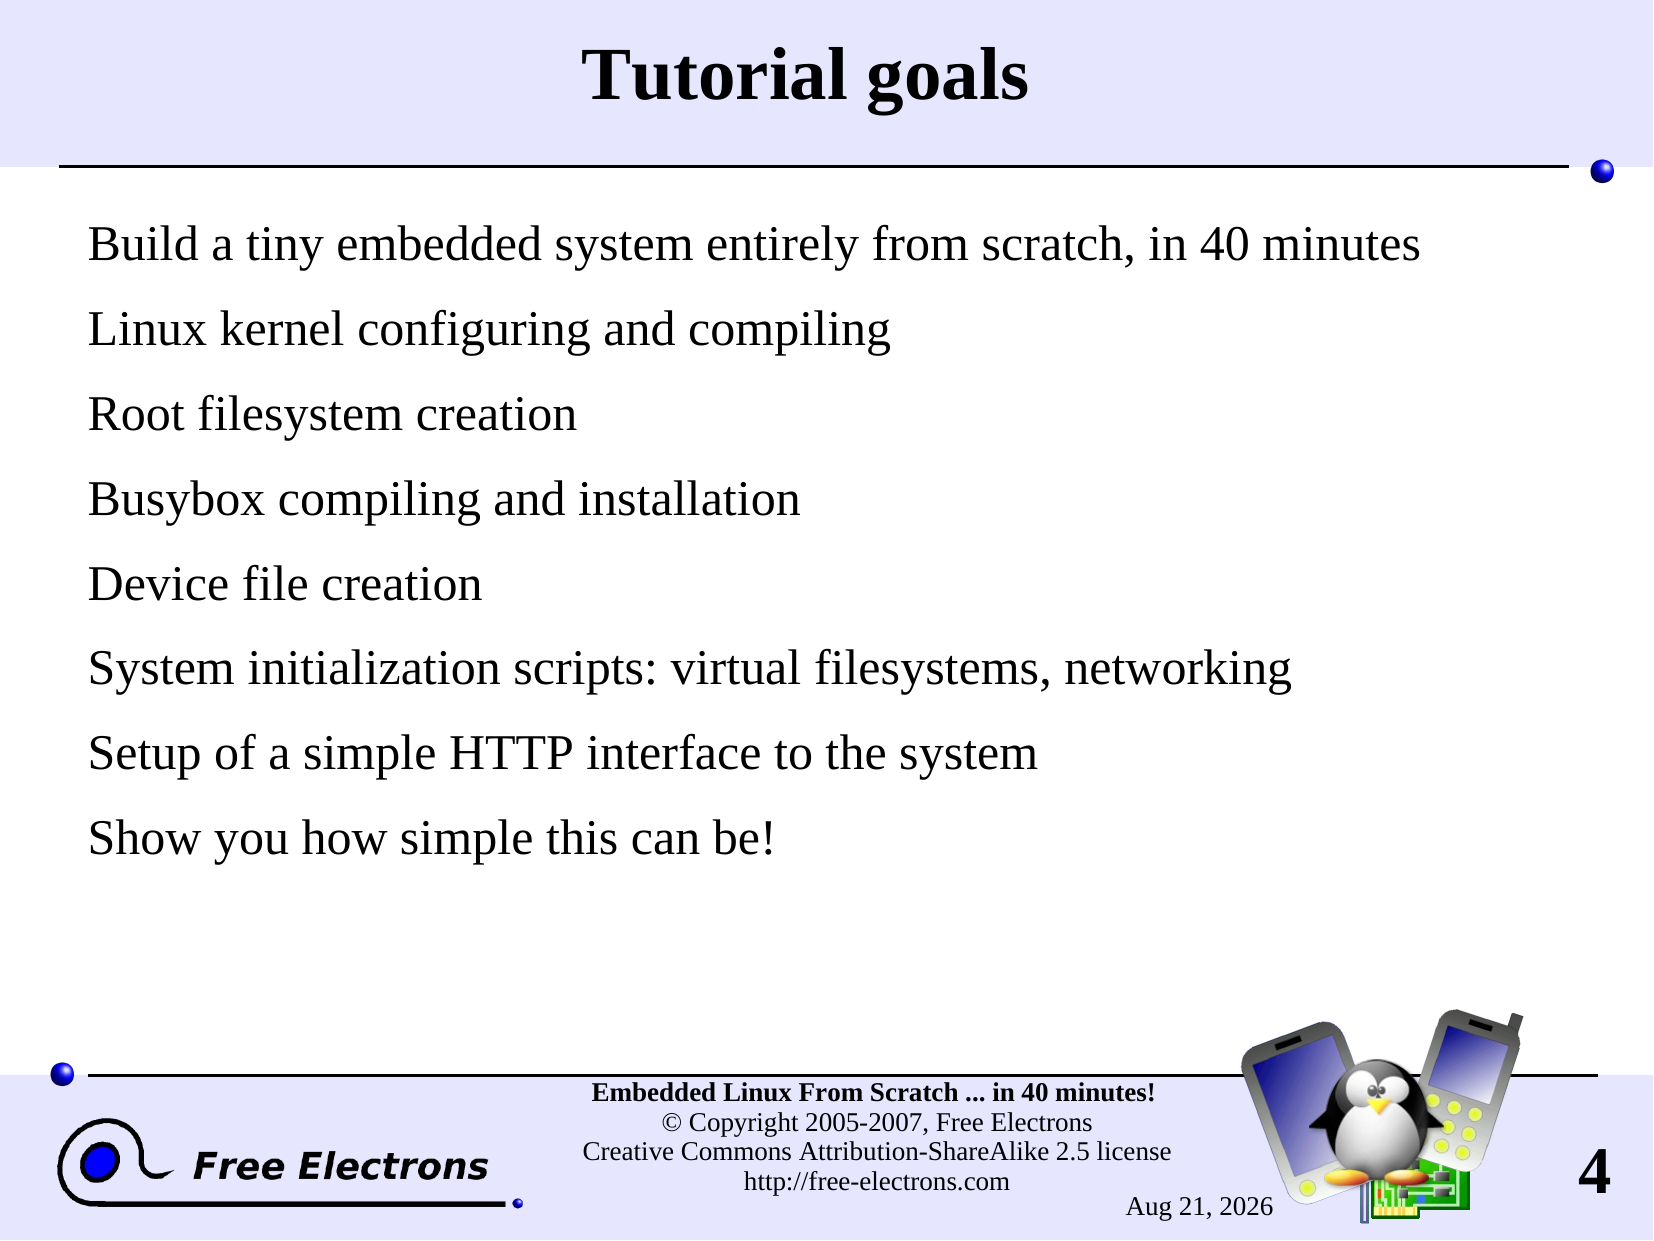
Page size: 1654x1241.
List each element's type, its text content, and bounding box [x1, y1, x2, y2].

title Tutorial goals [60, 18, 1551, 132]
list Build a tiny embedded system entirely from scratch, in 40 minutes Linux kernel configuring and compiling Root filesystem creation Busybox compiling and installation Device file creation System initialization scripts: virtual filesystems, networking Setup of a simple HTTP interface to the system Show you how simple this can be! [69, 216, 1567, 1066]
picture [50, 1107, 527, 1216]
picture [1231, 1066, 1521, 1241]
